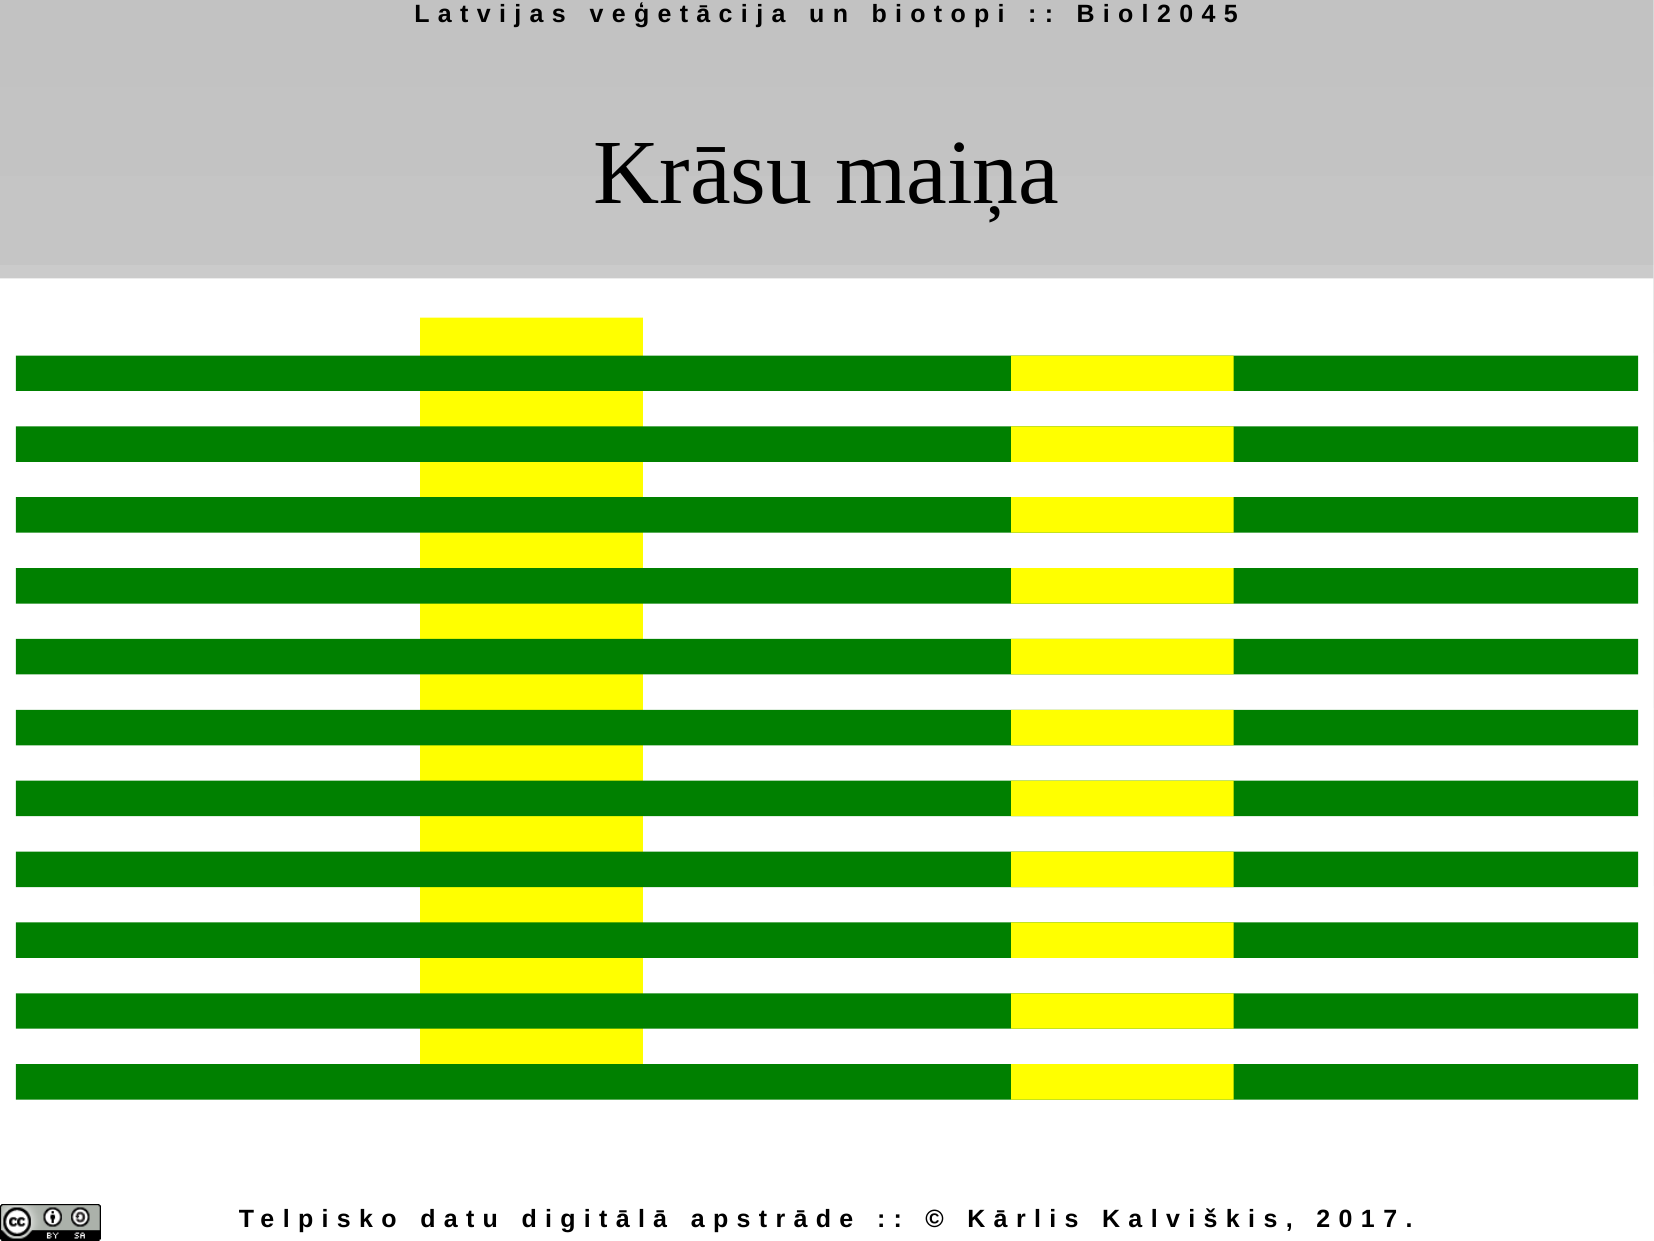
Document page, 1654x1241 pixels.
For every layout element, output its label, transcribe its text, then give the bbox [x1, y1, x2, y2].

picture [0, 0, 1654, 278]
picture [0, 1177, 1654, 1241]
title Krāsu maiņa [29, 49, 1625, 296]
text_box [0, 278, 1654, 1177]
